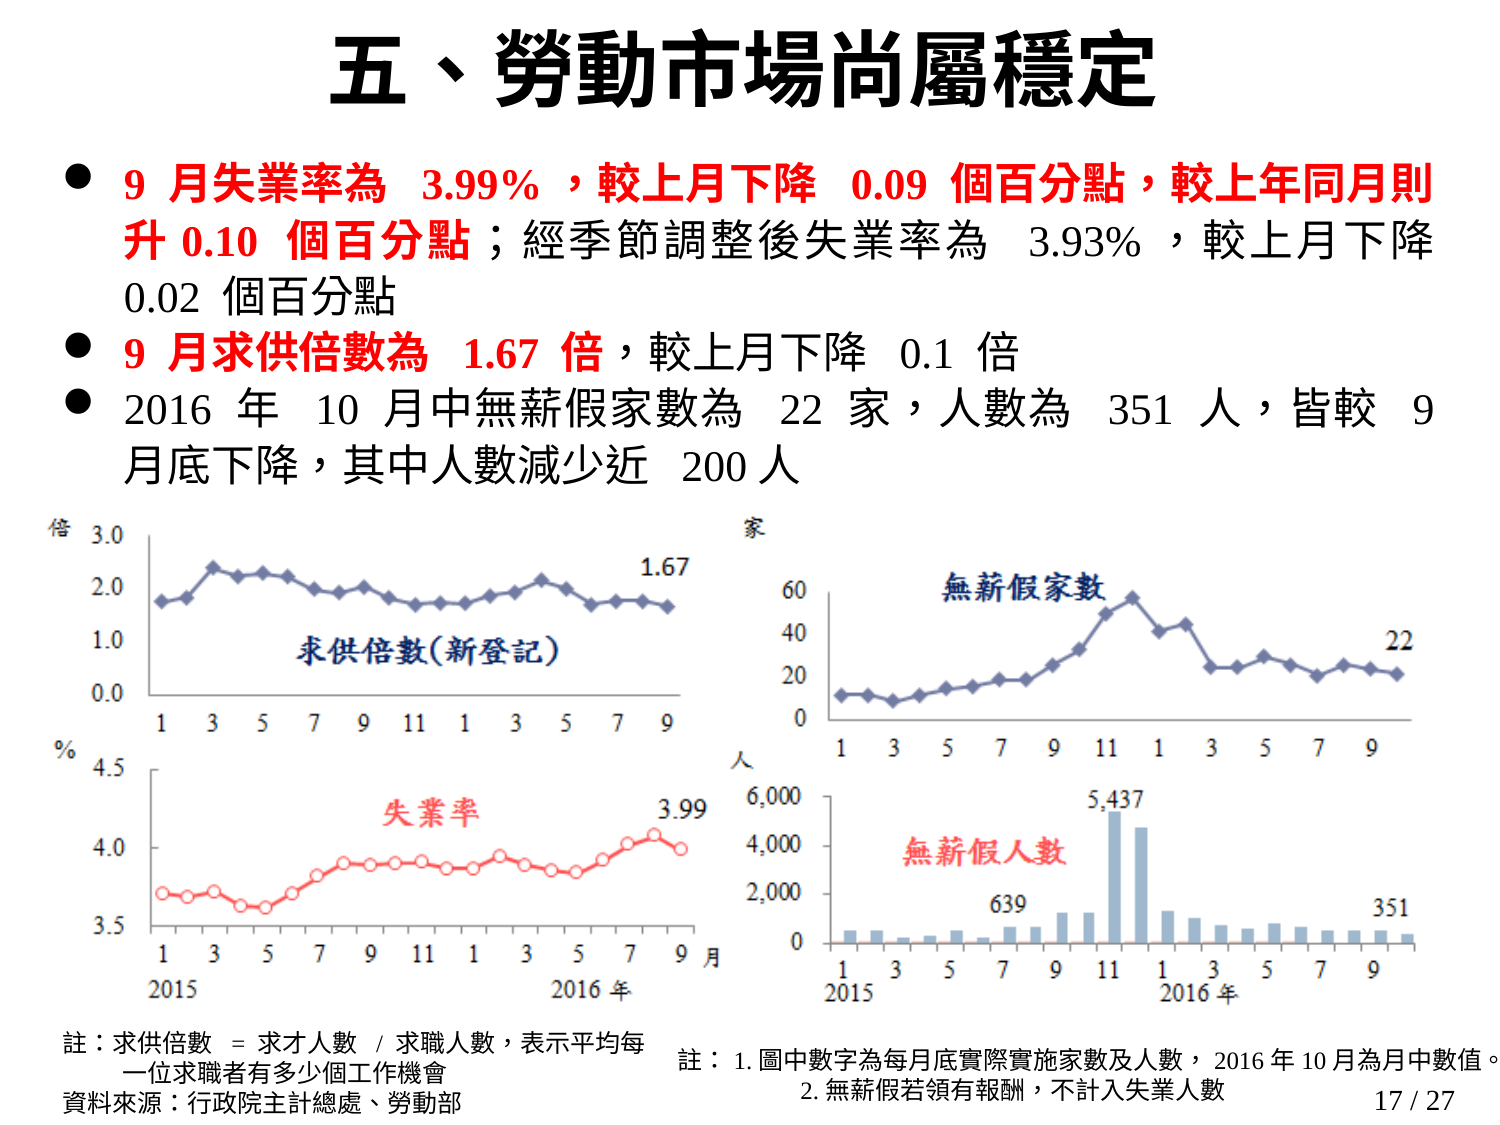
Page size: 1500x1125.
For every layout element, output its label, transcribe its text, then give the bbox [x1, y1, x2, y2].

text_box 9 月失業率為 3.99%，較上月下降 0.09 個百分點，較上年同月則升0.10 個百分點；經季節調整後失業率為 3.93%，較上月下降 0.02 個百分點 9 月求供倍數為 1.67 倍，較上月下降 0.1 倍 2016 年 10 月中無薪假家數為 22 家，人數為 351 人，皆較 9 月底下降，其中人數減少近 200人 [26, 139, 1471, 517]
text_box 五、勞動市場尚屬穩定 [0, 0, 1492, 139]
picture [35, 496, 1500, 1016]
text_box 註：1.圖中數字為每月底實際實施家數及人數，2016年10月為月中數值。 2.無薪假若領有報酬，不計入失業人數 [662, 1038, 1500, 1111]
text_box 註：求供倍數 = 求才人數 / 求職人數，表示平均每一位求職者有多少個工作機會 資料來源：行政院主計總處、勞動部 [48, 1022, 675, 1124]
